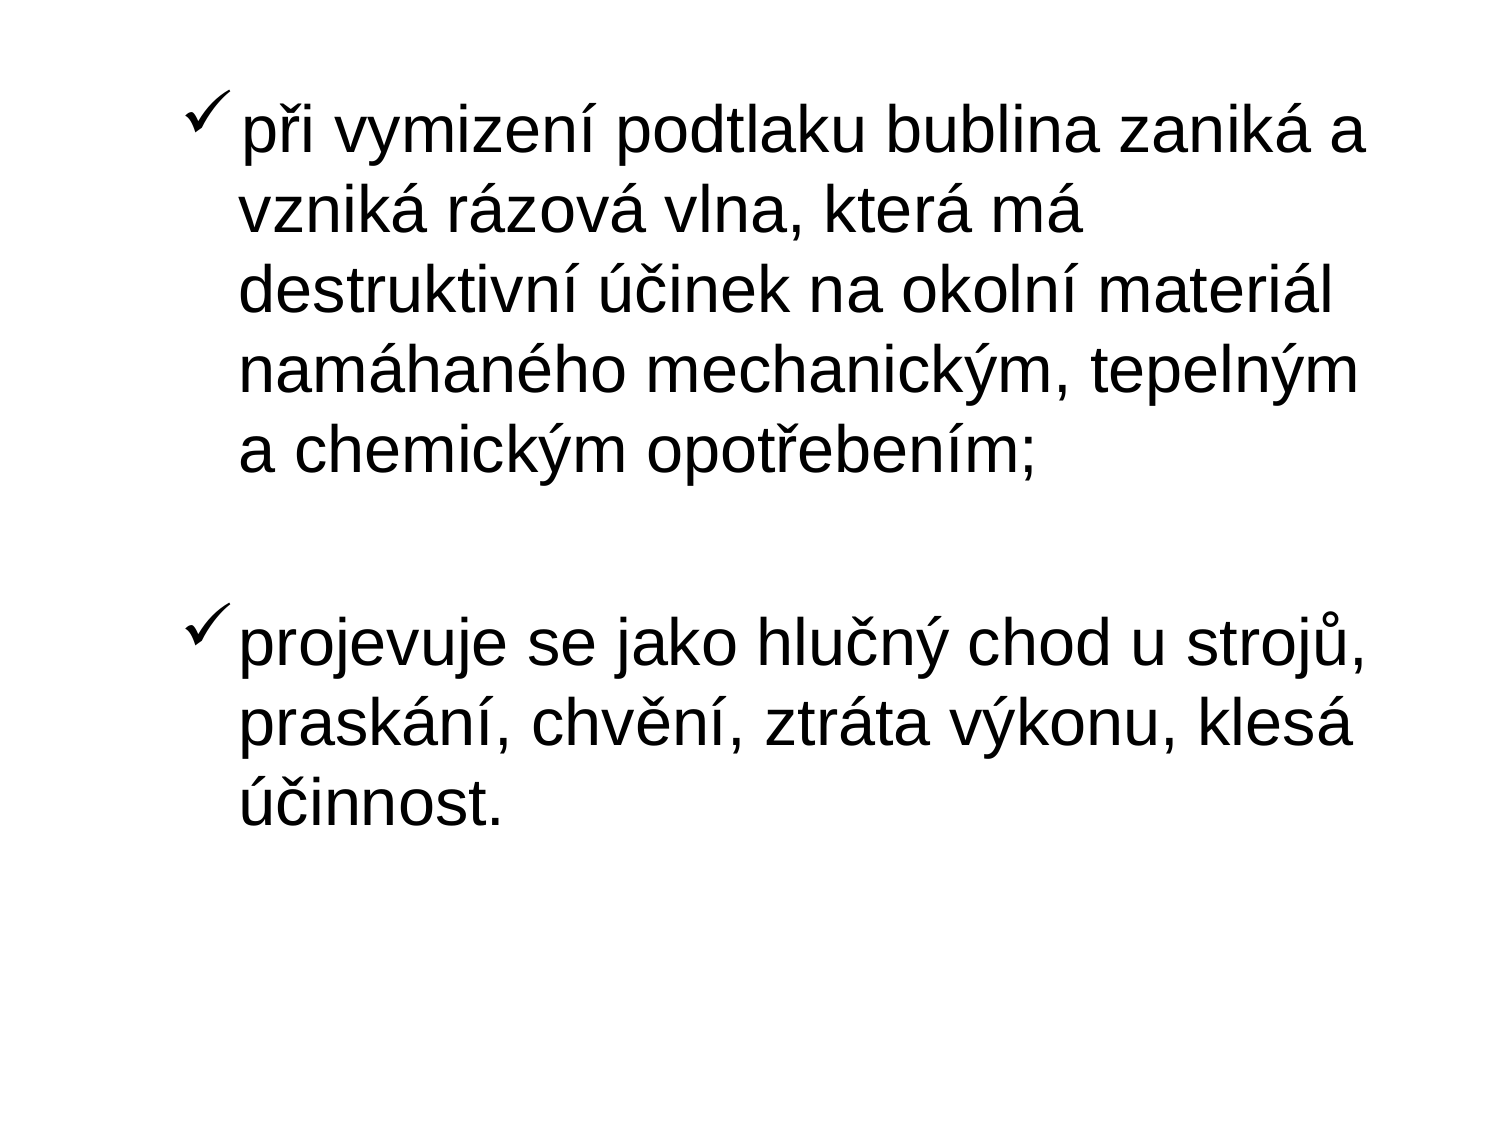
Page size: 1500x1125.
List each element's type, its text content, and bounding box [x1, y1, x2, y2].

list při vymizení podtlaku bublina zaniká a vzniká rázová vlna, která má destruktivní účinek na okolní materiál namáhaného mechanickým, tepelným a chemickým opotřebením; projevuje se jako hlučný chod u strojů, praskání, chvění, ztráta výkonu, klesá účinnost. [76, 78, 1427, 943]
